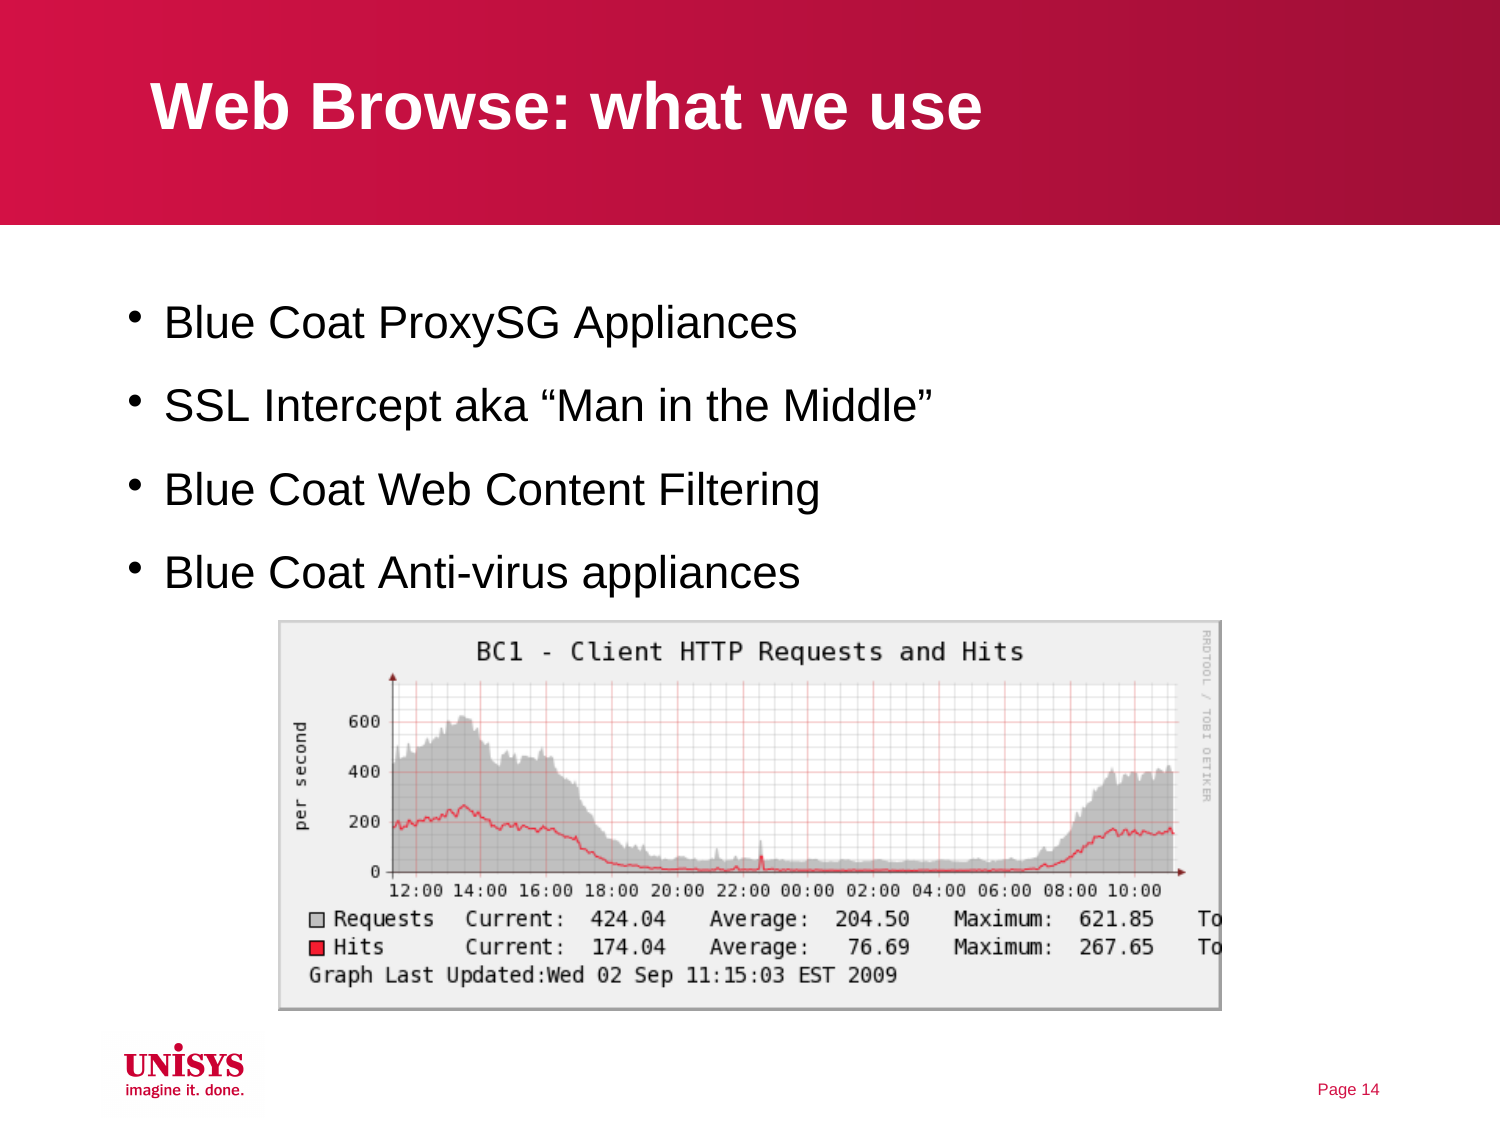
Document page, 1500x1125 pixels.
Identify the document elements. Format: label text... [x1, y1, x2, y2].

picture [278, 620, 1222, 1011]
list Blue Coat ProxySG Appliances SSL Intercept aka “Man in the Middle” Blue Coat Web Content Filtering Blue Coat Anti-virus appliances [112, 284, 1359, 650]
picture [101, 1031, 265, 1118]
title Web Browse: what we use [112, 14, 1387, 203]
